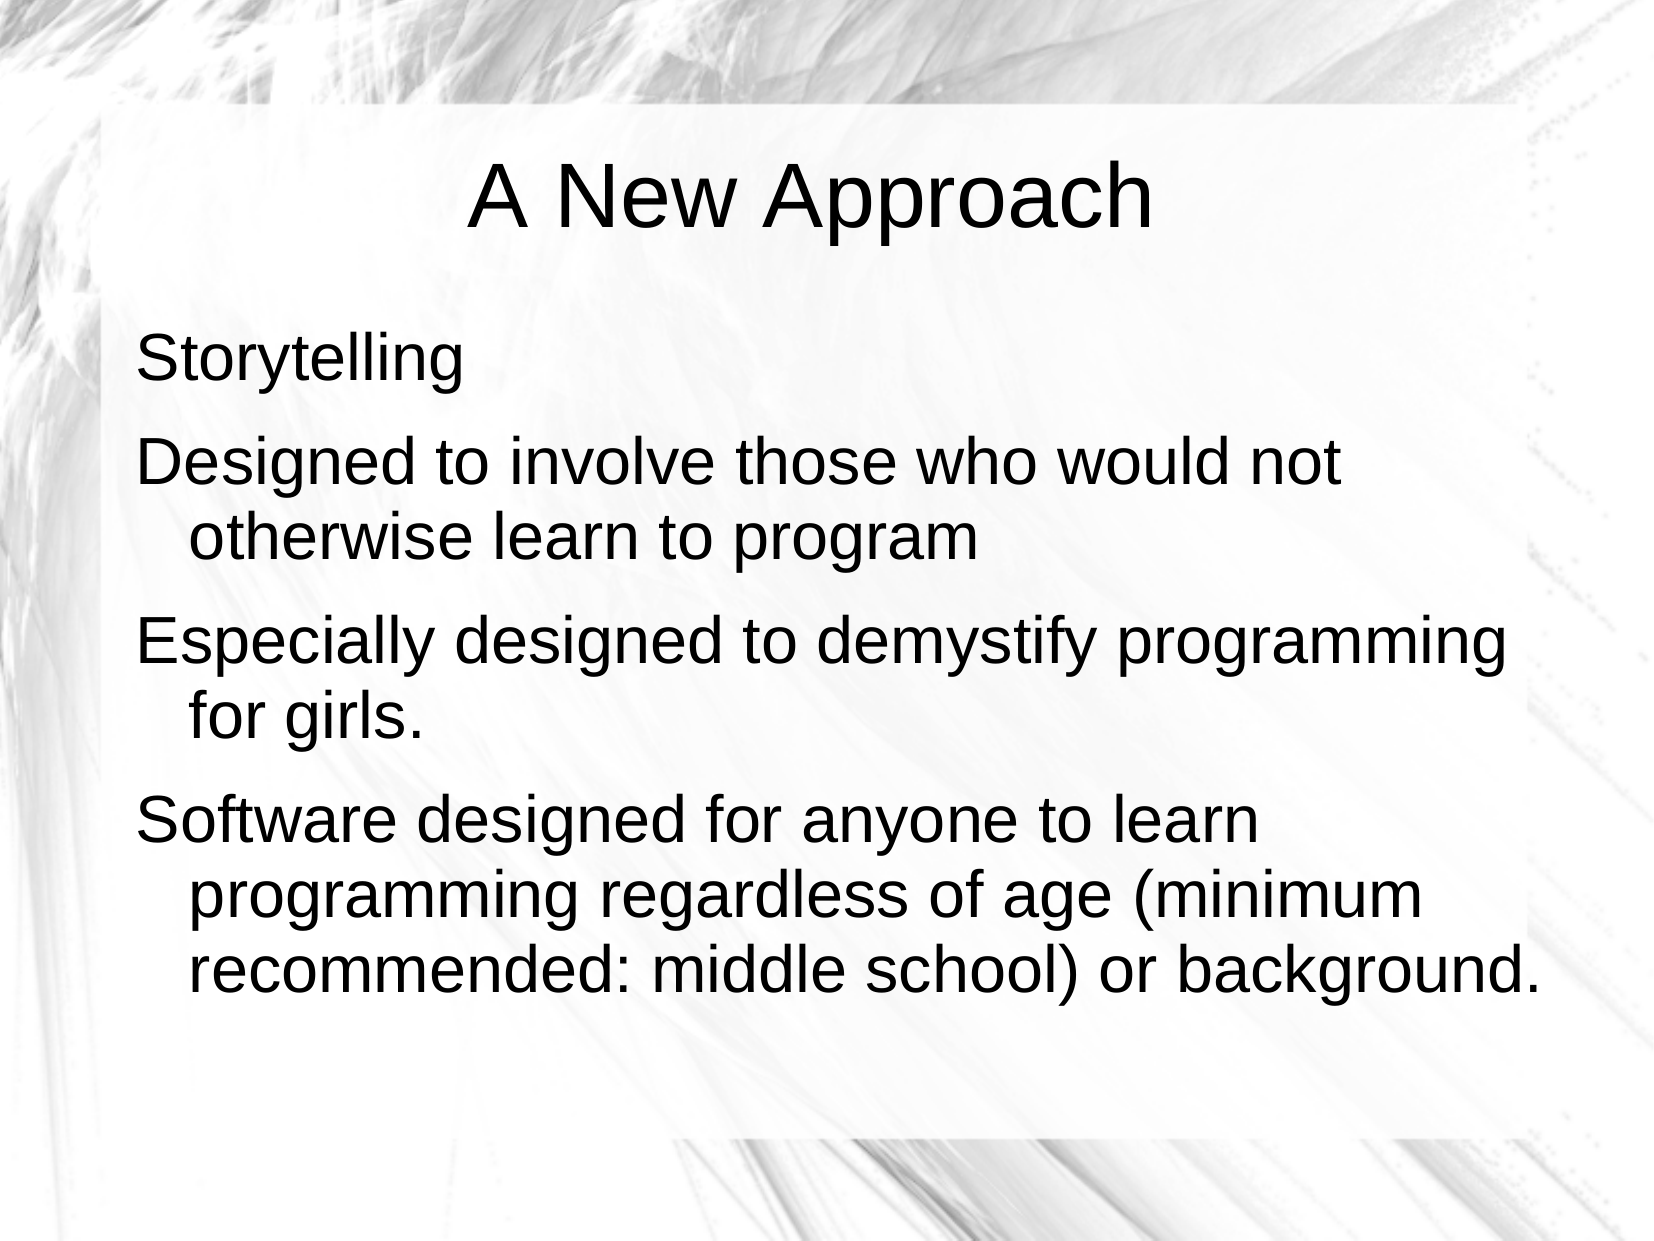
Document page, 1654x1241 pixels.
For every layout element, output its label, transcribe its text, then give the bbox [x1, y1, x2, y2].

picture [0, 0, 1654, 1241]
title A New Approach [118, 119, 1506, 273]
list Storytelling Designed to involve those who would not otherwise learn to program Especially designed to demystify programming for girls. Software designed for anyone to learn programming regardless of age (minimum recommended: middle school) or background. [118, 319, 1571, 1073]
